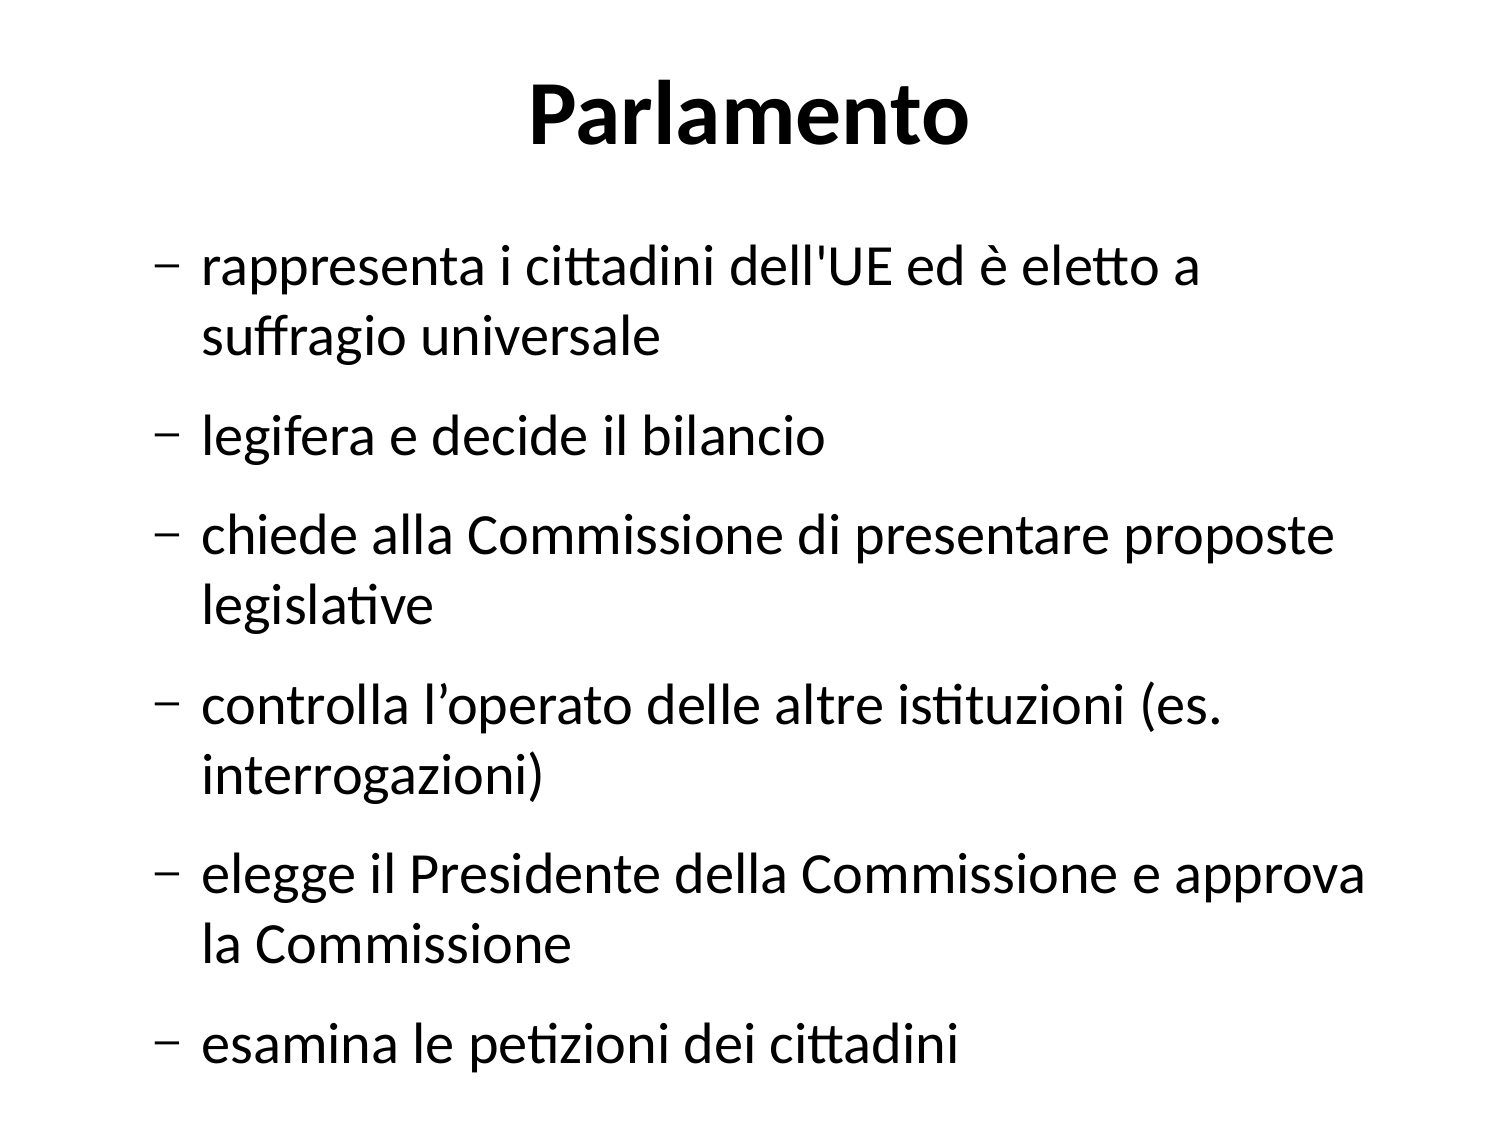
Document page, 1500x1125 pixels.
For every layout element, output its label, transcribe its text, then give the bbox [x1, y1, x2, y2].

title Parlamento [75, 45, 1425, 197]
list rappresenta i cittadini dell'UE ed è eletto a suffragio universale legifera e decide il bilancio chiede alla Commissione di presentare proposte legislative controlla l’operato delle altre istituzioni (es. interrogazioni) elegge il Presidente della Commissione e approva la Commissione esamina le petizioni dei cittadini [64, 219, 1425, 1083]
